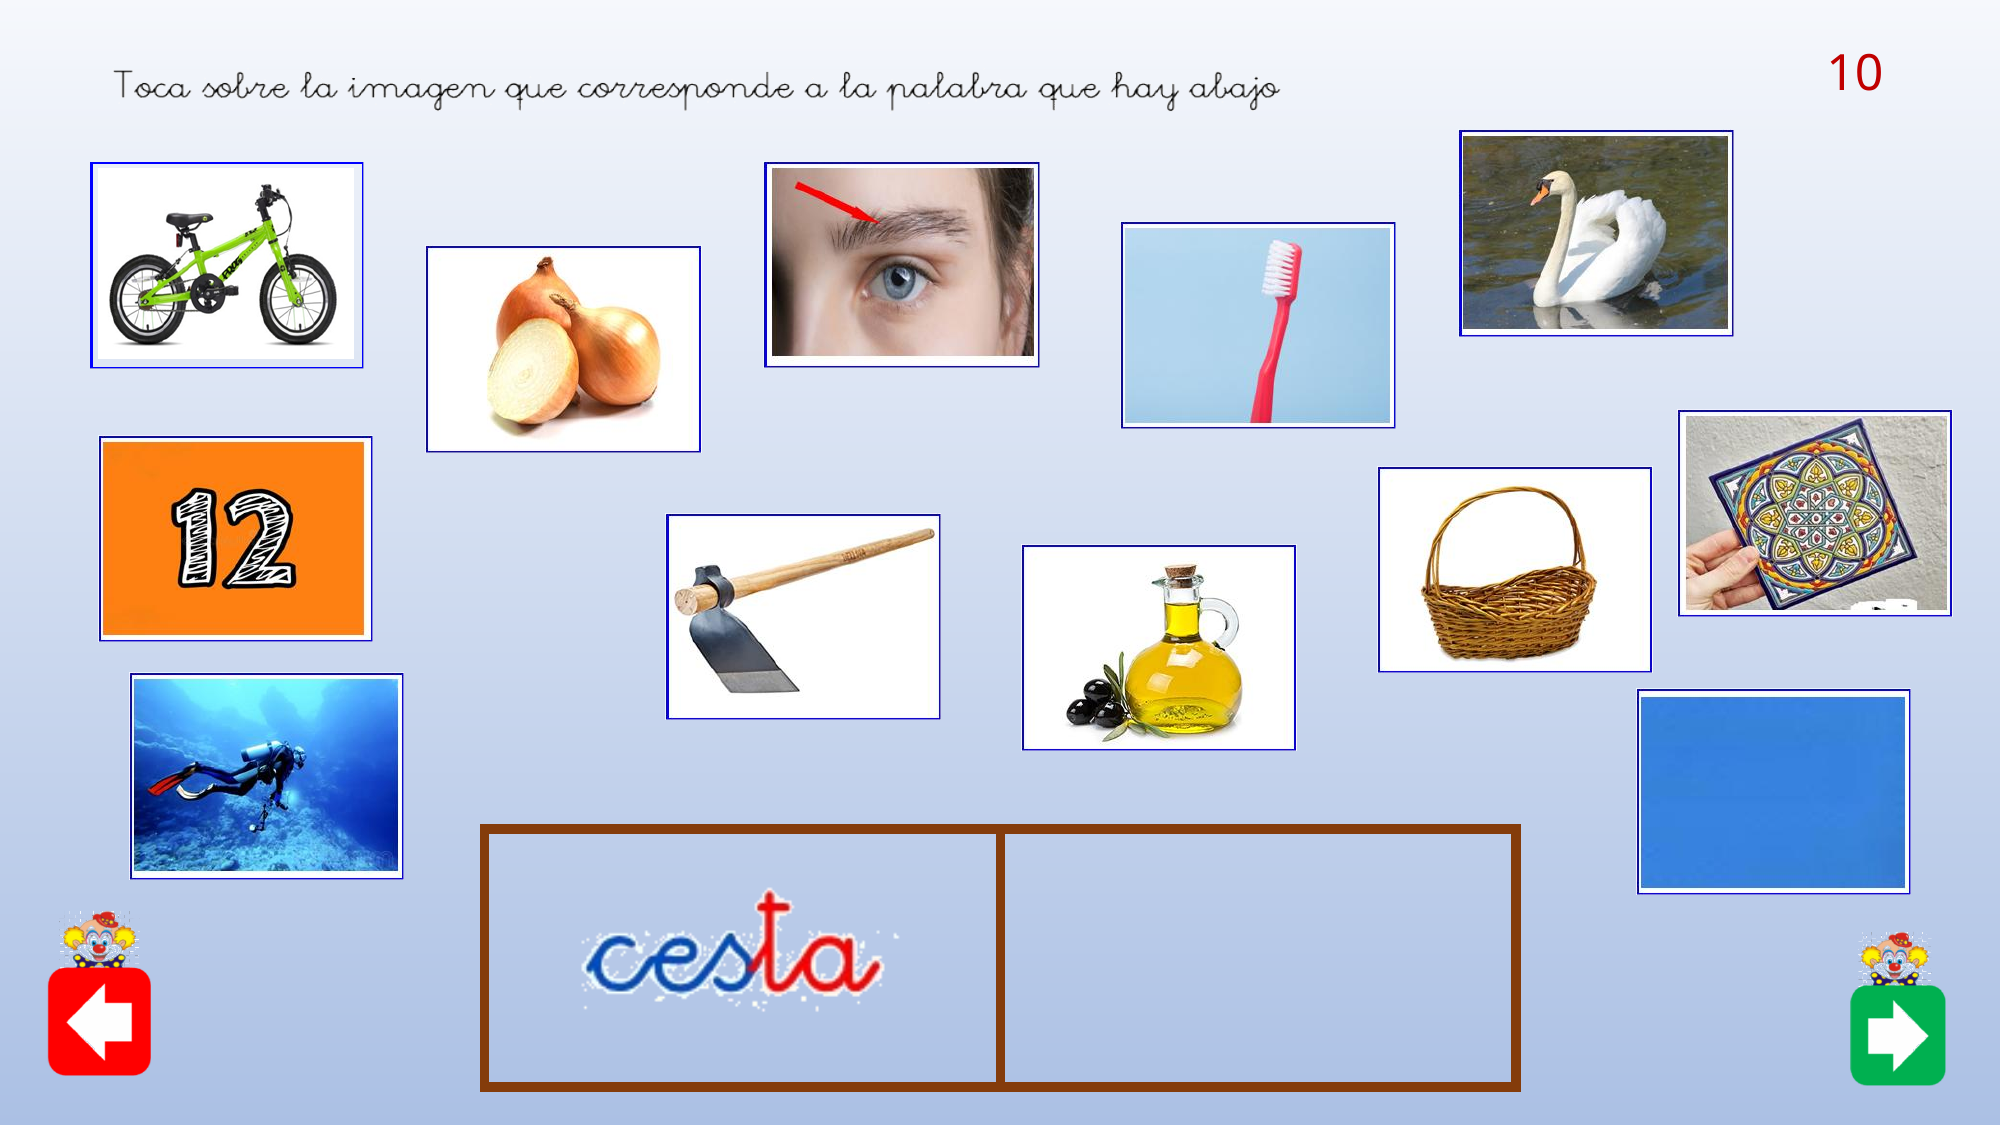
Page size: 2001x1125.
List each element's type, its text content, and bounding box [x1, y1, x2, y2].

text_box 10 [1764, 32, 1946, 108]
picture [524, 851, 941, 1065]
picture [47, 910, 151, 1076]
picture [1120, 221, 1396, 429]
picture [1677, 409, 1953, 617]
picture [98, 435, 373, 642]
picture [763, 161, 1040, 368]
picture [1458, 129, 1734, 337]
picture [106, 57, 1494, 115]
picture [1850, 931, 1946, 1086]
picture [1636, 688, 1911, 895]
picture [89, 161, 364, 369]
picture [425, 245, 702, 453]
picture [665, 513, 941, 720]
picture [129, 672, 404, 880]
picture [1021, 544, 1297, 751]
picture [1377, 466, 1653, 673]
